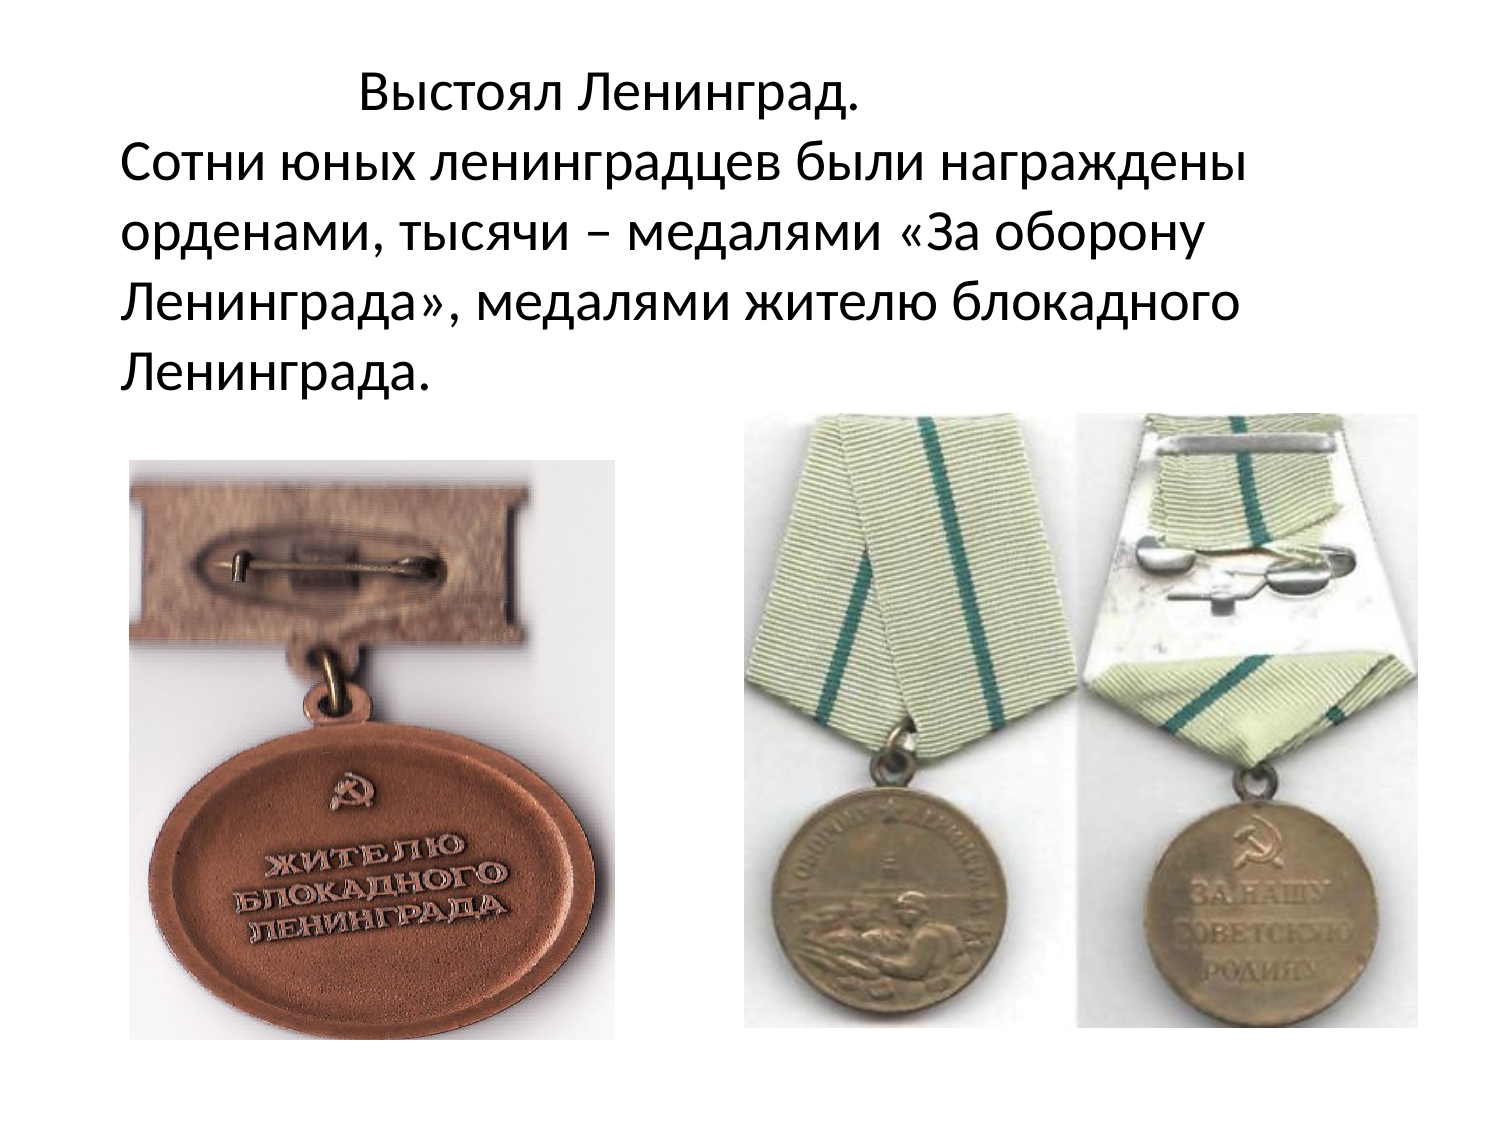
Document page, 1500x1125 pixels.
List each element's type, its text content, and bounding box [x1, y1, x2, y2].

picture [744, 413, 1418, 1028]
title Выстоял Ленинград. Сотни юных ленинградцев были награждены орденами, тысячи – медалями «За оборону Ленинграда», медалями жителю блокадного Ленинграда. [105, 45, 1477, 516]
picture [129, 460, 615, 1040]
